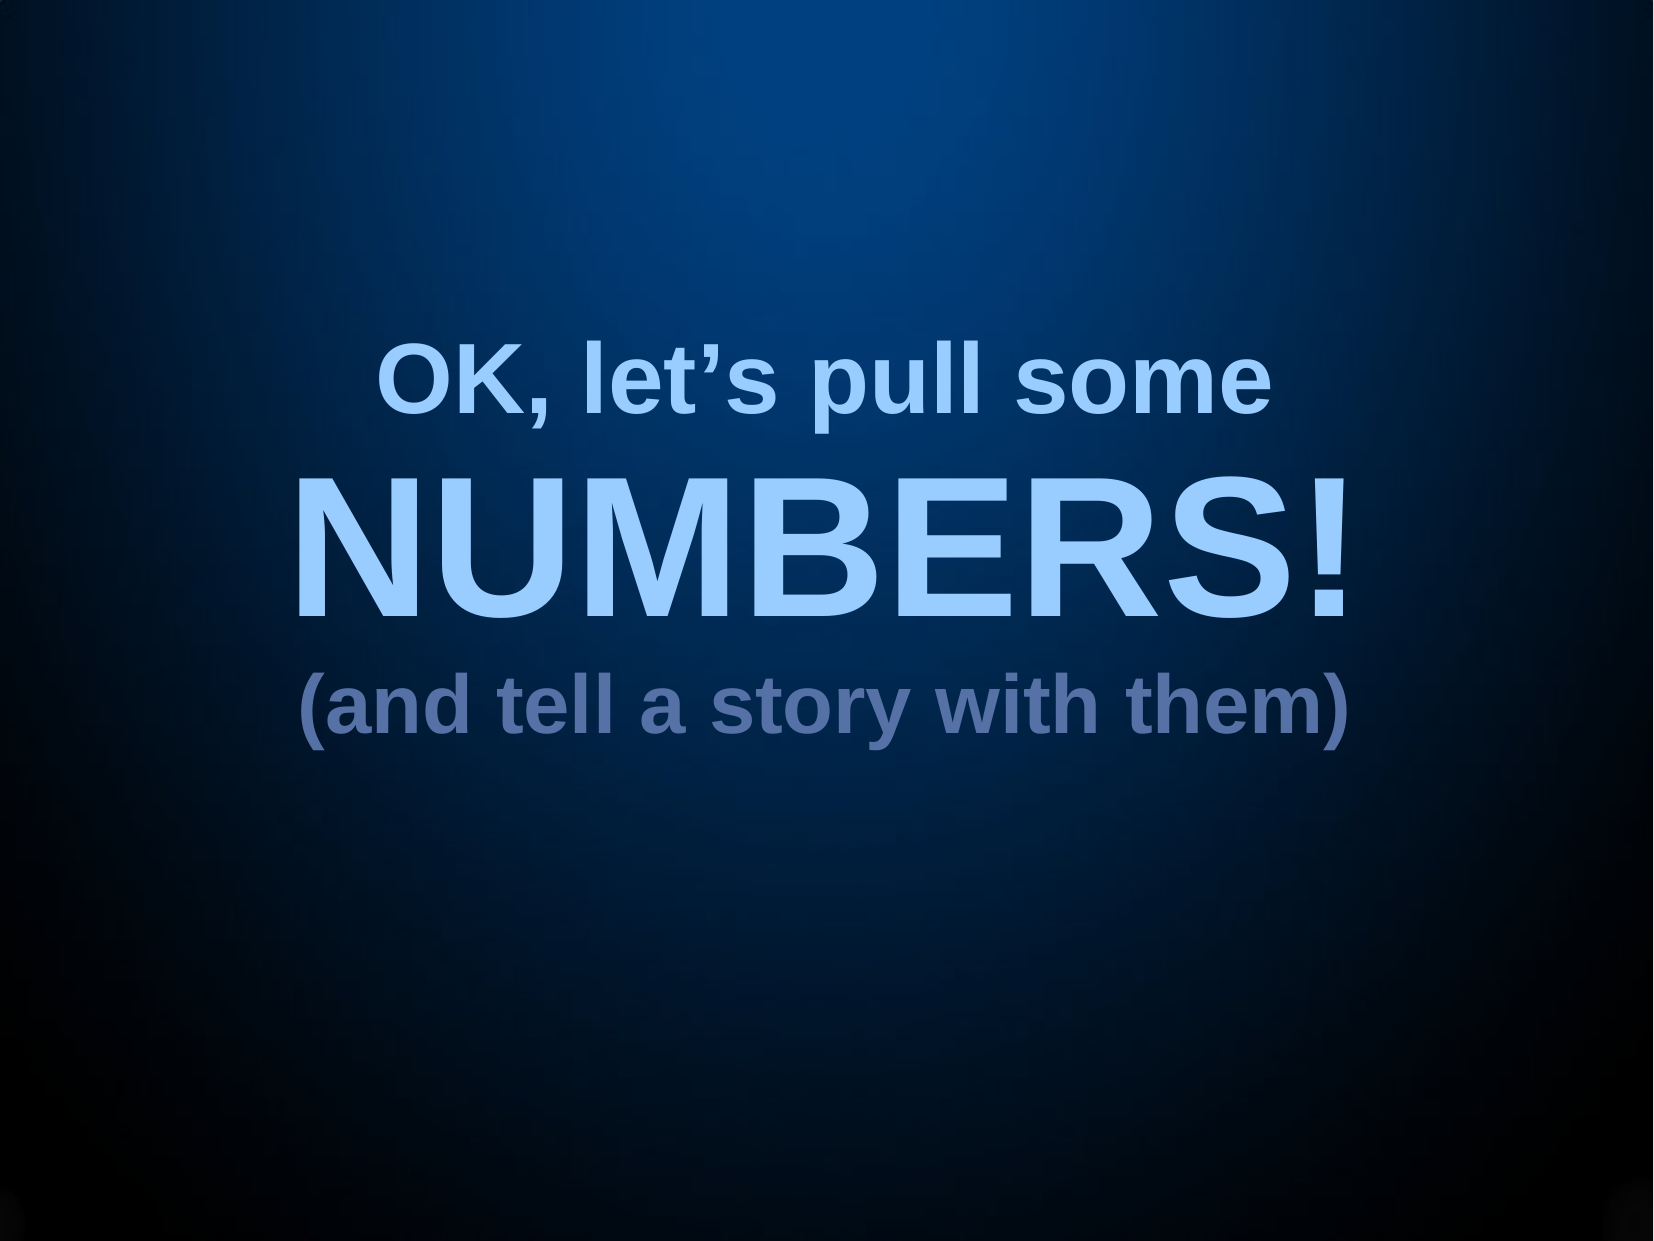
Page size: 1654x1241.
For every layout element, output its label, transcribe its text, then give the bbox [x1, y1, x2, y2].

title OK, let’s pull some NUMBERS! (and tell a story with them) [0, 323, 1651, 752]
picture [0, 0, 1654, 1241]
